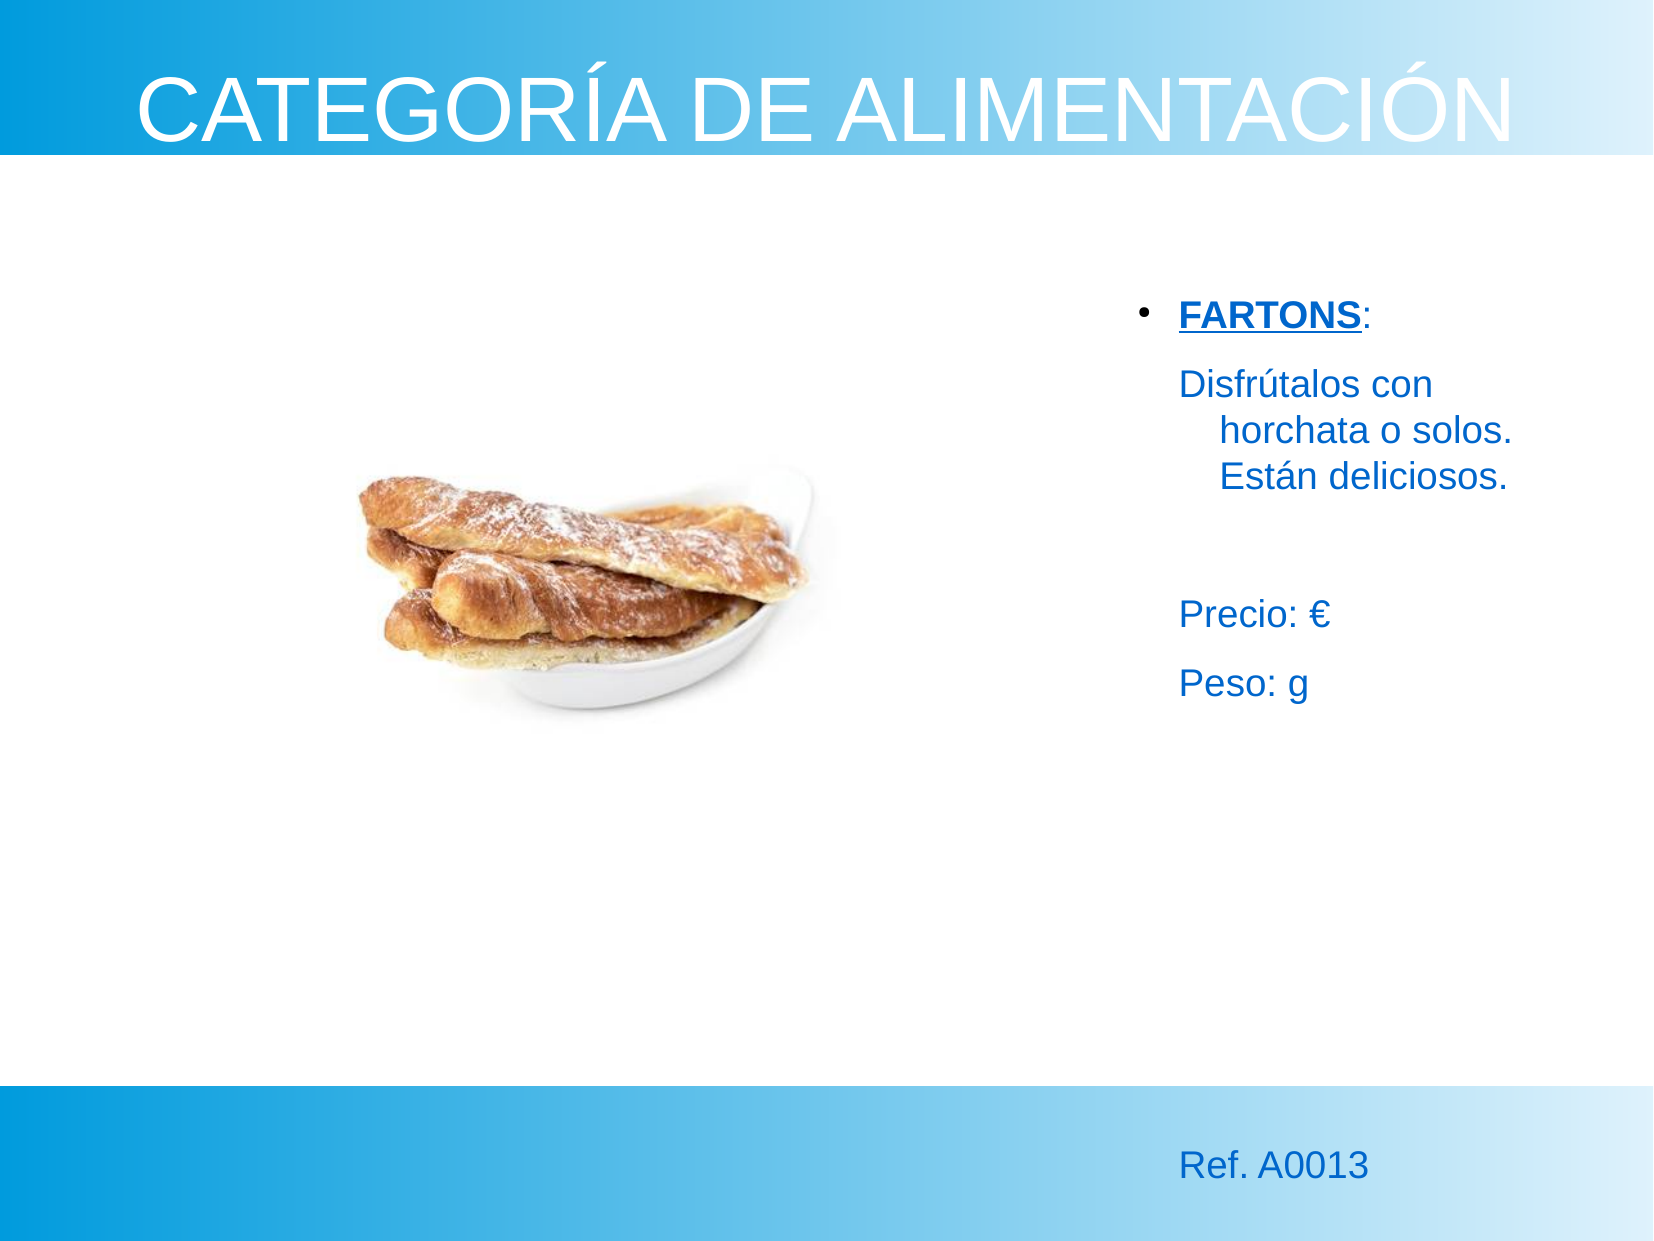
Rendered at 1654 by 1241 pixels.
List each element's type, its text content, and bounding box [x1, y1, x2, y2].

list FARTONS: Disfrútalos con horchata o solos. Están deliciosos. Precio: € Peso: g Ref. A0013 [1110, 290, 1571, 1193]
picture [295, 393, 874, 780]
title CATEGORÍA DE ALIMENTACIÓN [82, 49, 1571, 155]
